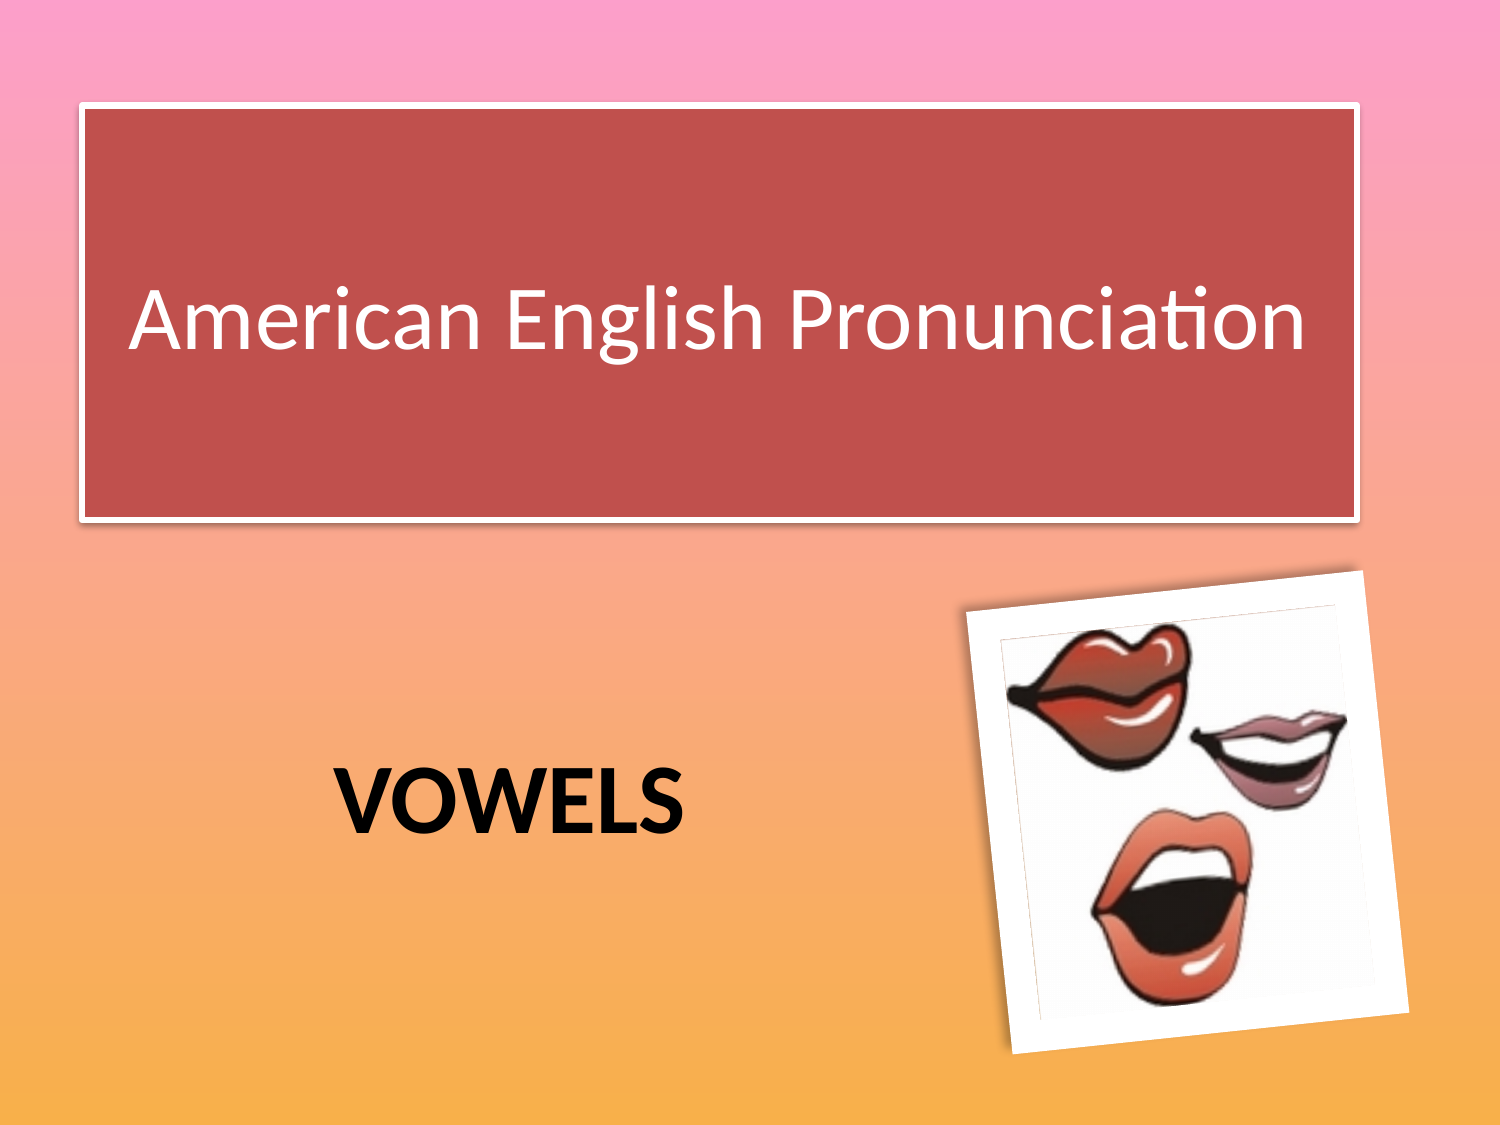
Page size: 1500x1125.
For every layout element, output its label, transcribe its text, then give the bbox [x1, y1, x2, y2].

picture [1000, 604, 1376, 1021]
subtitle VOWELS [93, 726, 926, 1014]
title American English Pronunciation [82, 105, 1357, 521]
